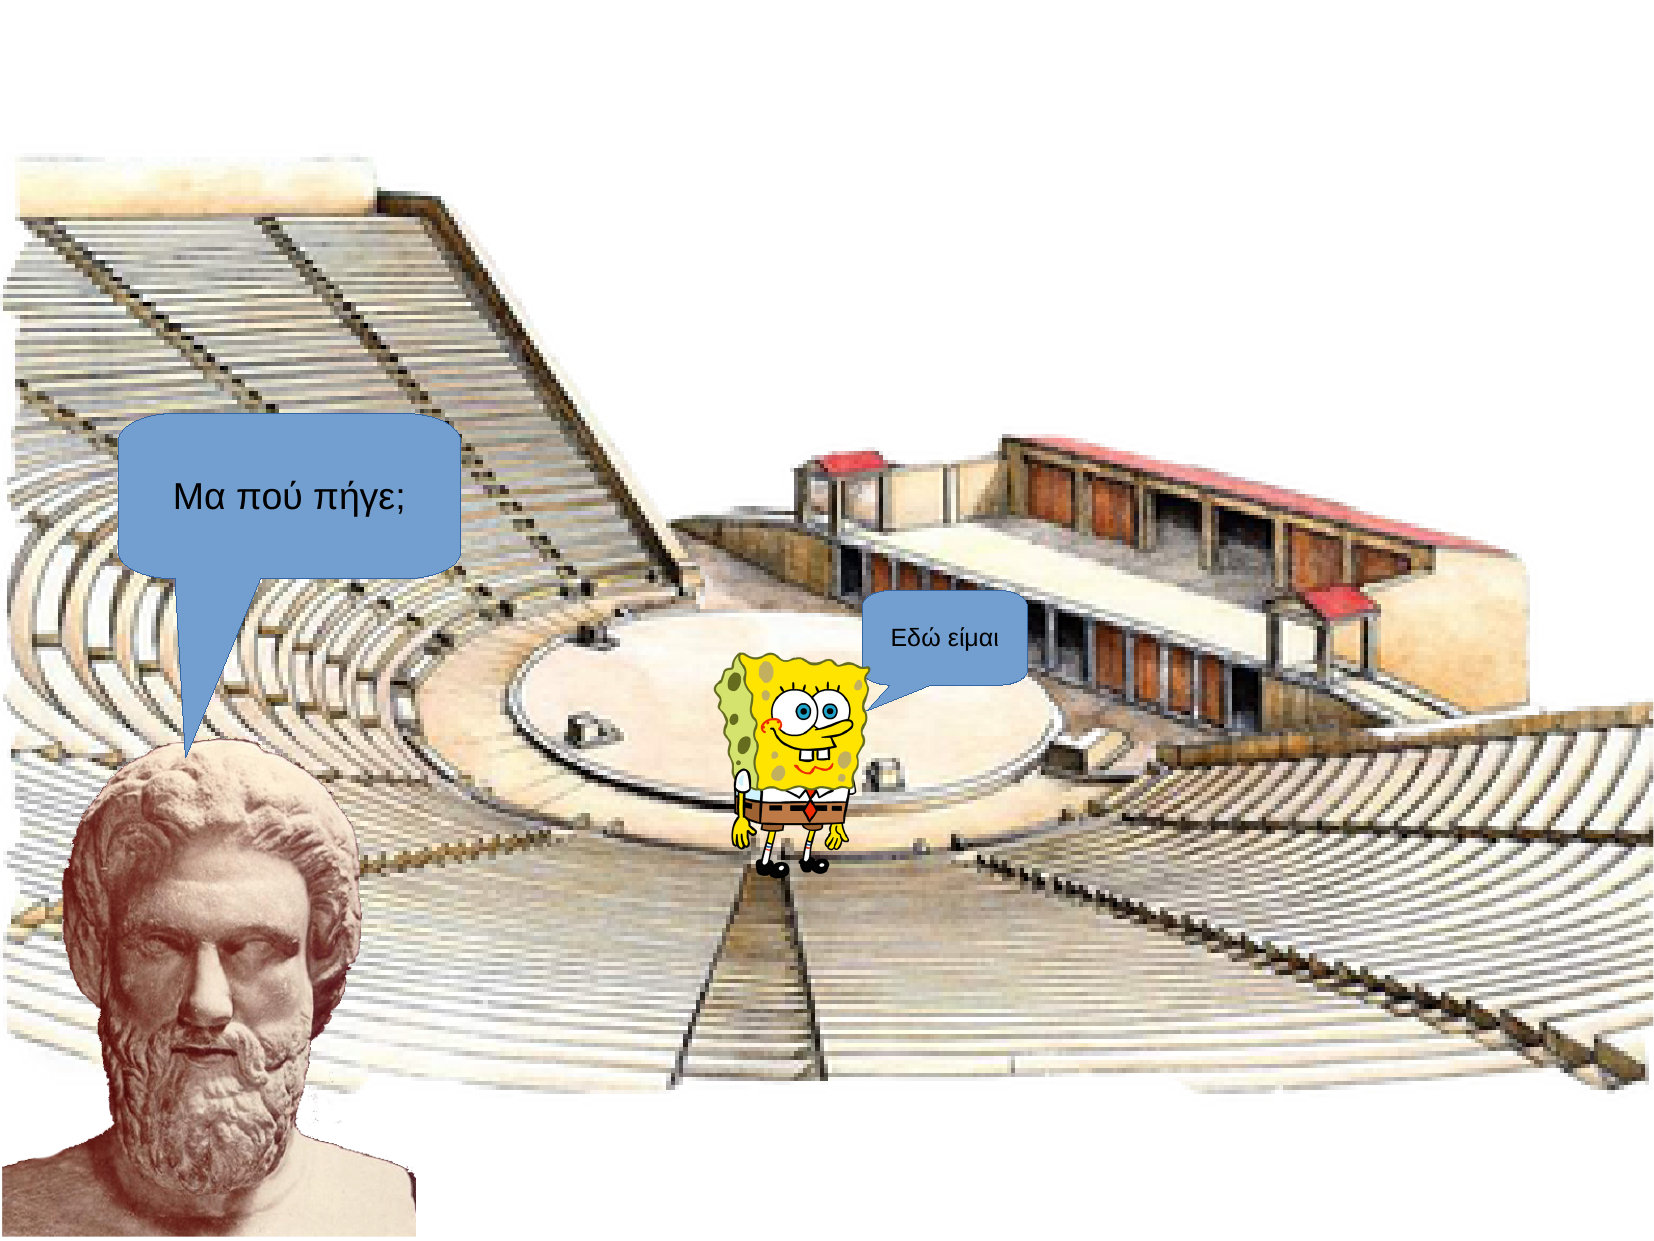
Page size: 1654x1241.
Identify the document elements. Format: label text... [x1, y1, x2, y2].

text_box Μα πού πήγε; [118, 413, 461, 758]
text_box Εδώ είμαι [898, 590, 1028, 699]
picture [0, 94, 1654, 1241]
